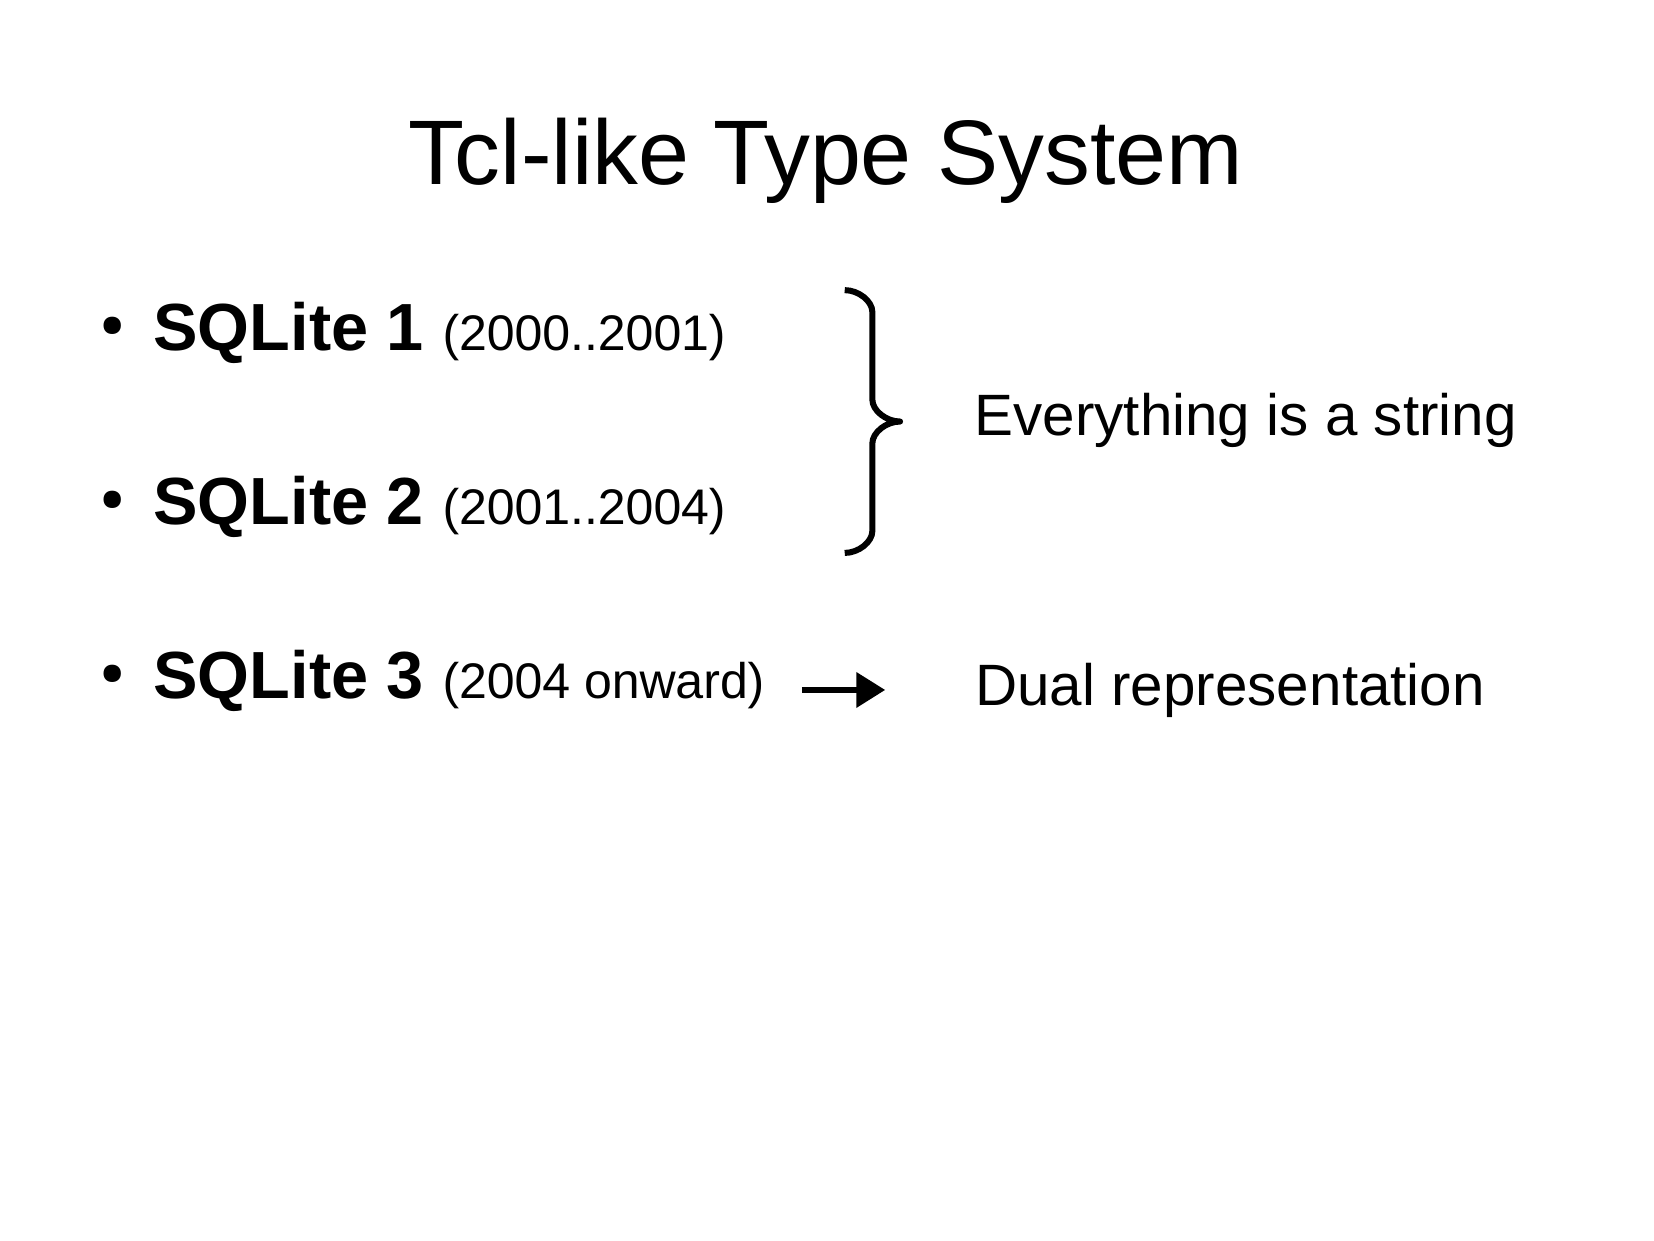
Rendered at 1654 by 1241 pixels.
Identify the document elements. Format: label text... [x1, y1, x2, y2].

text_box Dual representation [960, 645, 1501, 725]
text_box Everything is a string [960, 375, 1533, 455]
list SQLite 1 (2000..2001) SQLite 2 (2001..2004) SQLite 3 (2004 onward) [82, 290, 1571, 1109]
title Tcl-like Type System [82, 49, 1571, 257]
